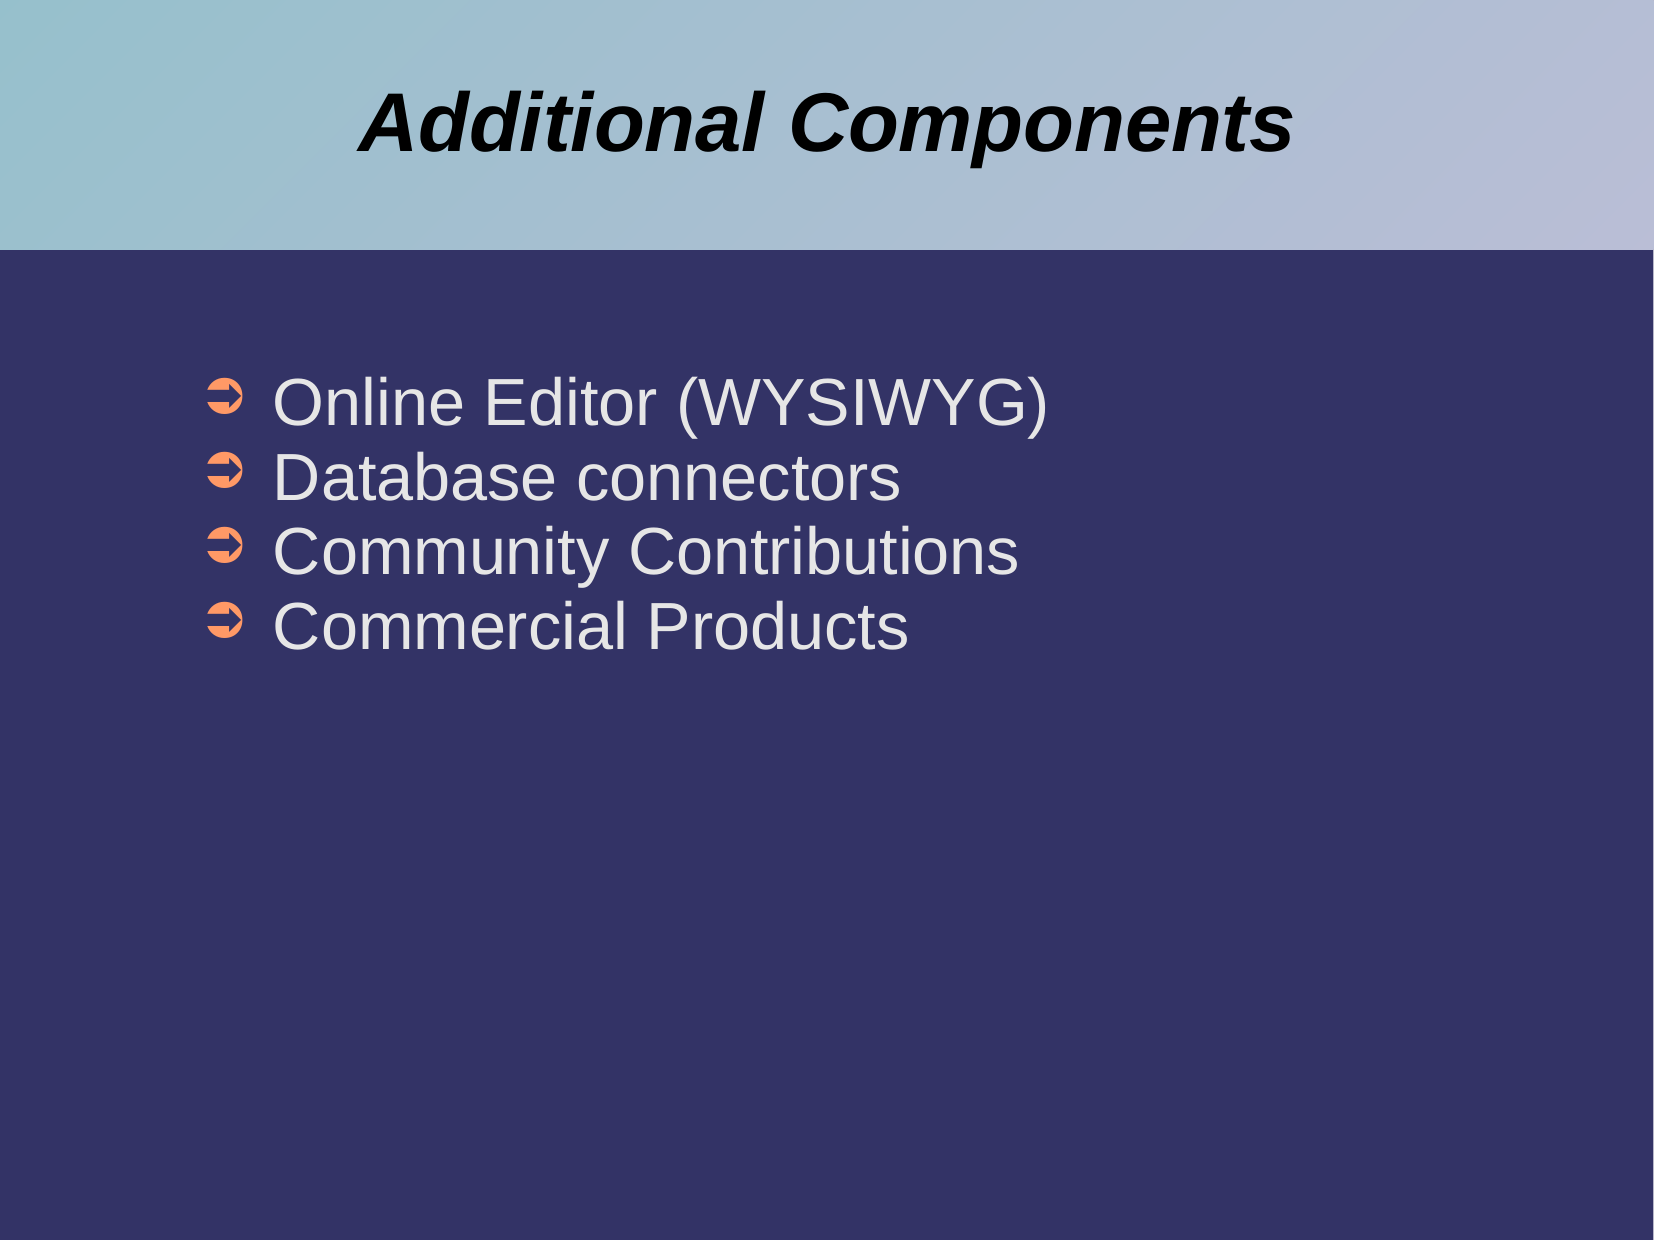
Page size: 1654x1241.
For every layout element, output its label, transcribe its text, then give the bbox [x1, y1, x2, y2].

title Additional Components [121, 19, 1534, 227]
list Online Editor (WYSIWYG) Database connectors Community Contributions Commercial Products [178, 364, 1570, 1147]
